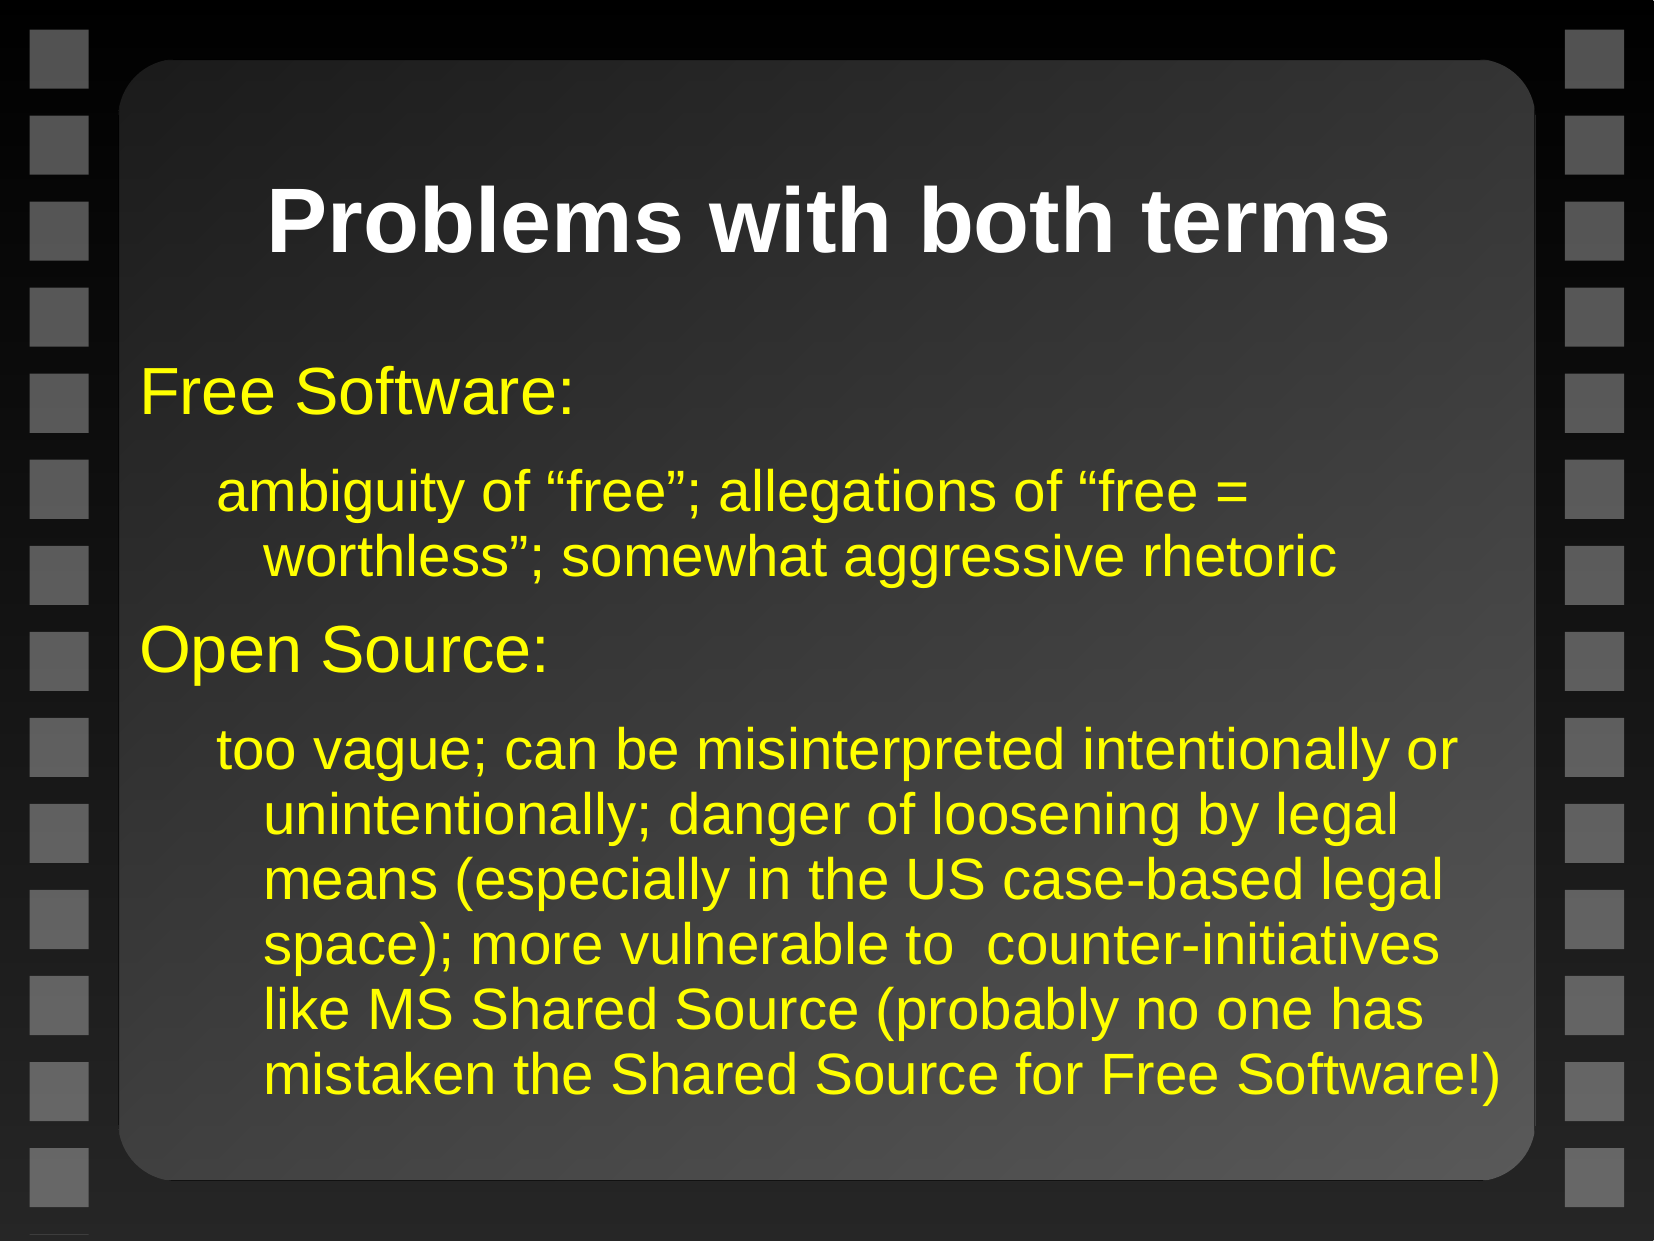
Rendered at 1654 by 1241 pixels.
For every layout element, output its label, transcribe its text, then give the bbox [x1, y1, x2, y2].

list Free Software: ambiguity of “free”; allegations of “free = worthless”; somewhat aggressive rhetoric Open Source: too vague; can be misinterpreted intentionally or unintentionally; danger of loosening by legal means (especially in the US case-based legal space); more vulnerable to counter-initiatives like MS Shared Source (probably no one has mistaken the Shared Source for Free Software!) [121, 354, 1534, 1127]
title Problems with both terms [123, 117, 1536, 325]
